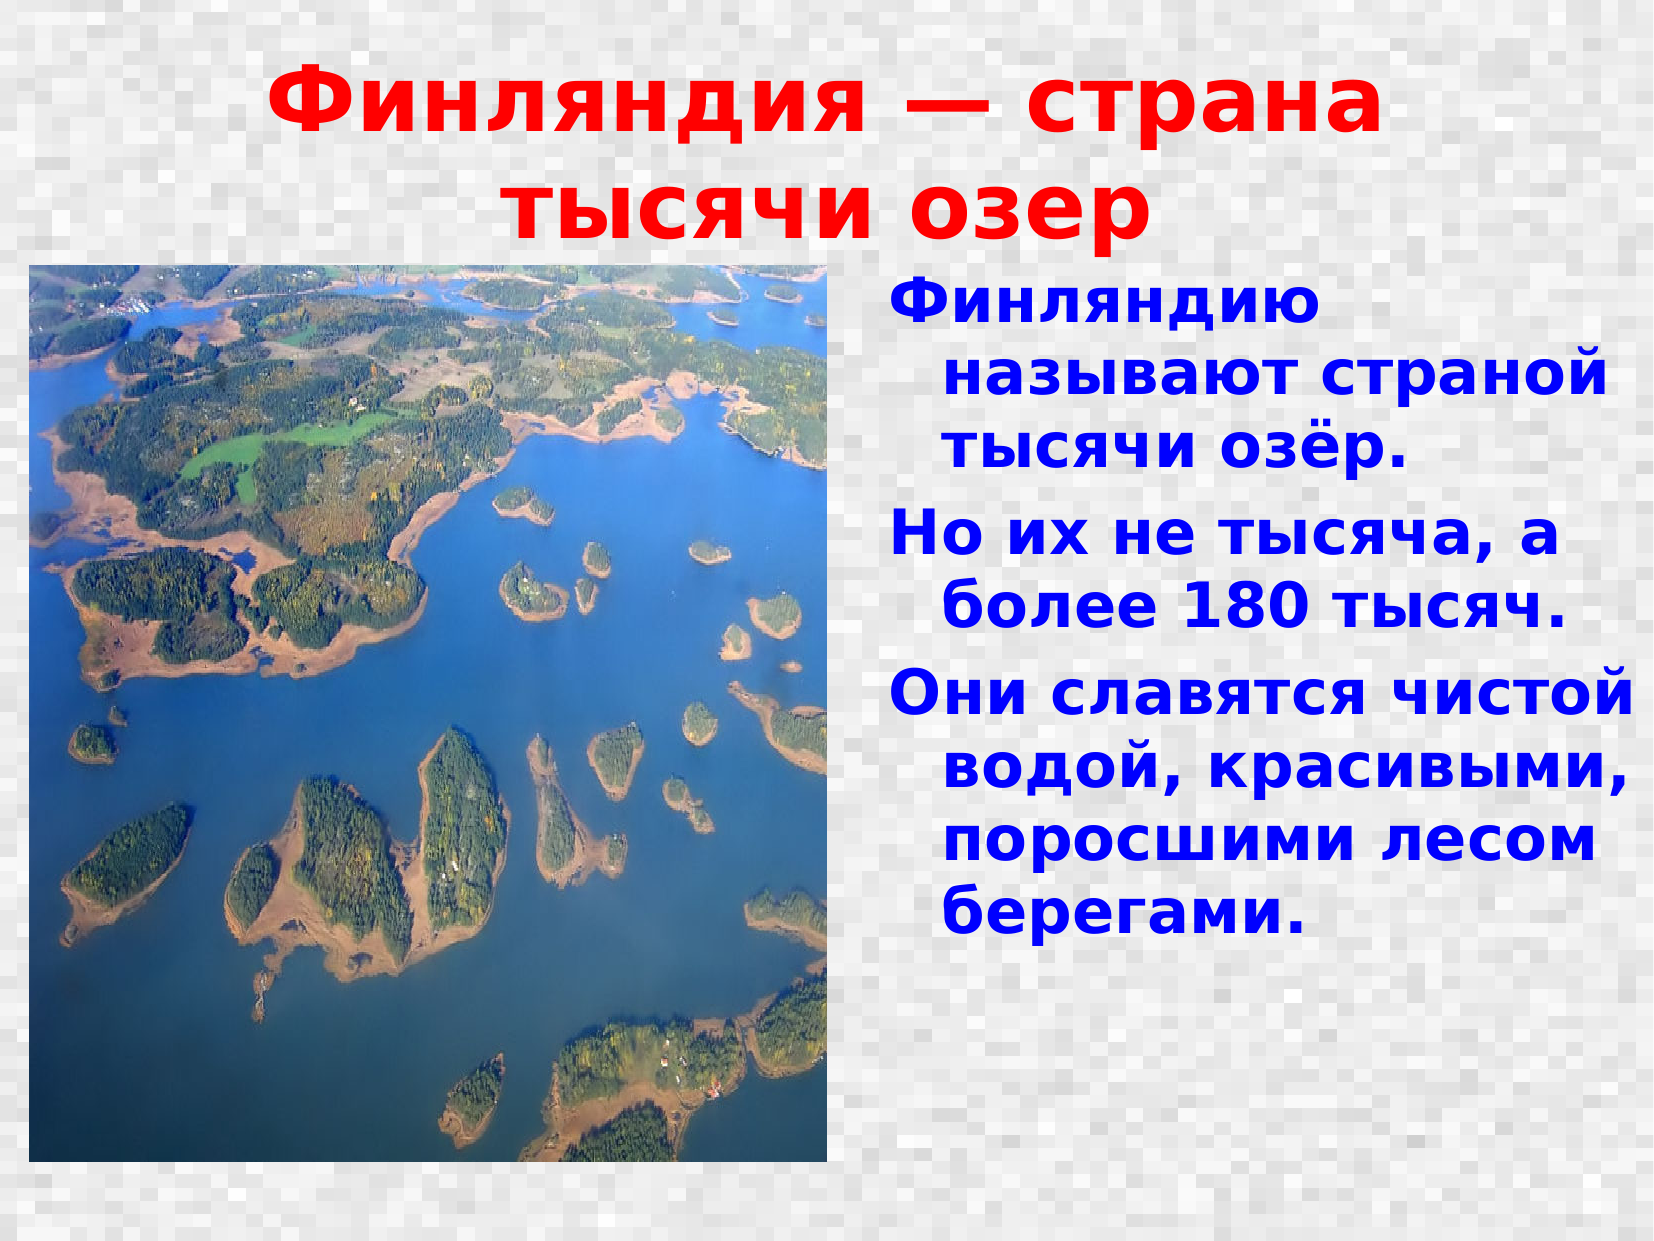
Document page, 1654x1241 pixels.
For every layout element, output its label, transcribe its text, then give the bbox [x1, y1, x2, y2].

title Финляндия — страна тысячи озер [82, 45, 1571, 261]
text_box Финляндию называют страной тысячи озёр. Но их не тысяча, а более 180 тысяч. Они славятся чистой водой, красивыми, поросшими лесом берегами. [856, 256, 1654, 1029]
picture [0, 0, 1654, 1241]
